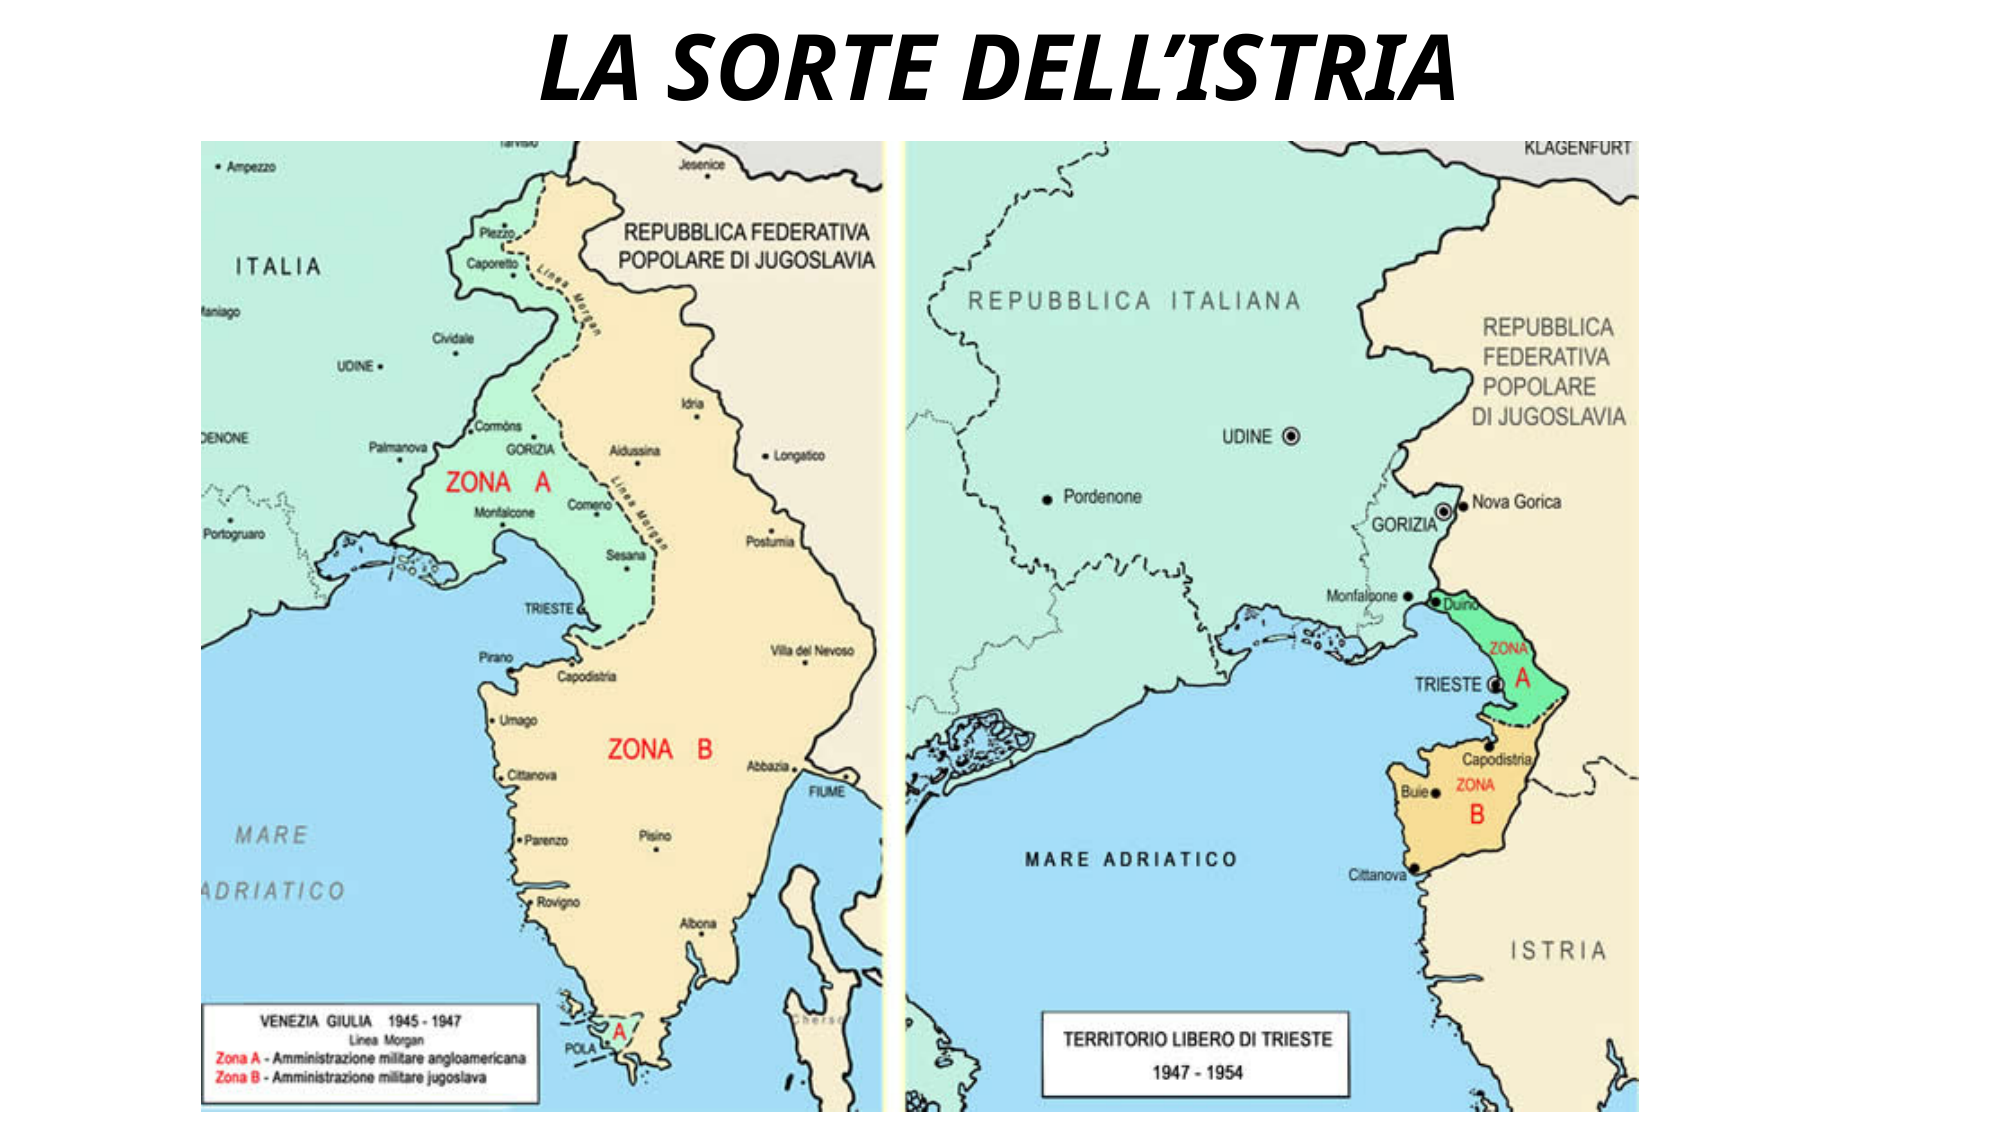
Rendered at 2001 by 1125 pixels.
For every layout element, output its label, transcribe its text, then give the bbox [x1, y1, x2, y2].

picture [201, 141, 1639, 1112]
title LA SORTE DELL’ISTRIA [137, 13, 1863, 123]
